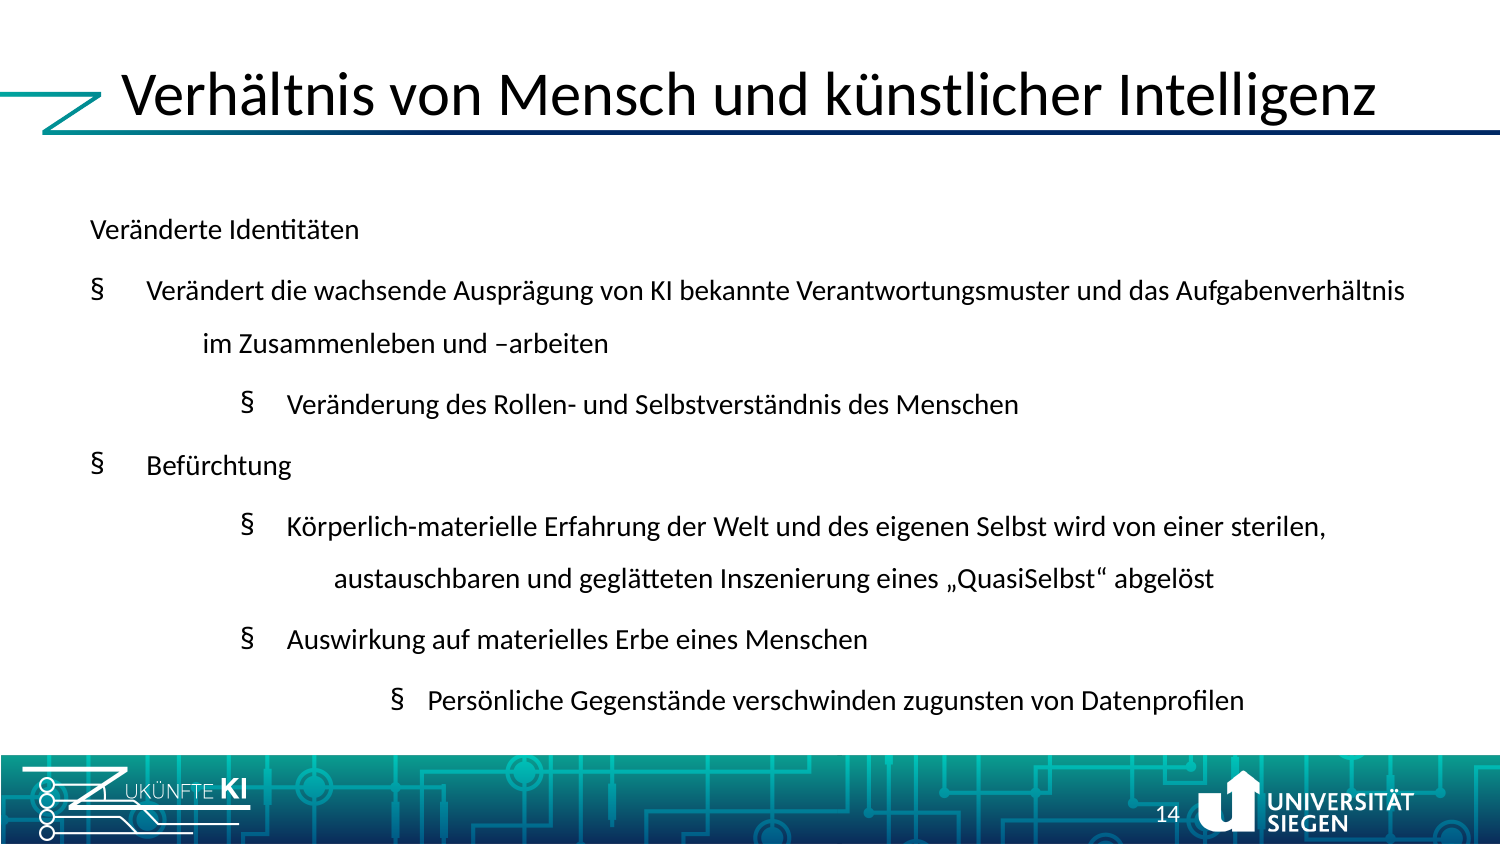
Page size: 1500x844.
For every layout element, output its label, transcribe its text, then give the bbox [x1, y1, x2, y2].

list Veränderte Identitäten Verändert die wachsende Ausprägung von KI bekannte Verantwortungsmuster und das Aufgabenverhältnis im Zusammenleben und –arbeiten Veränderung des Rollen- und Selbstverständnis des Menschen Befürchtung Körperlich-materielle Erfahrung der Welt und des eigenen Selbst wird von einer sterilen, austauschbaren und geglätteten Inszenierung eines „QuasiSelbst“ abgelöst Auswirkung auf materielles Erbe eines Menschen Persönliche Gegenstände verschwinden zugunsten von Datenprofilen [75, 185, 1426, 743]
title Verhältnis von Mensch und künstlicher Intelligenz [75, 20, 1426, 161]
text_box [1139, 790, 1490, 836]
